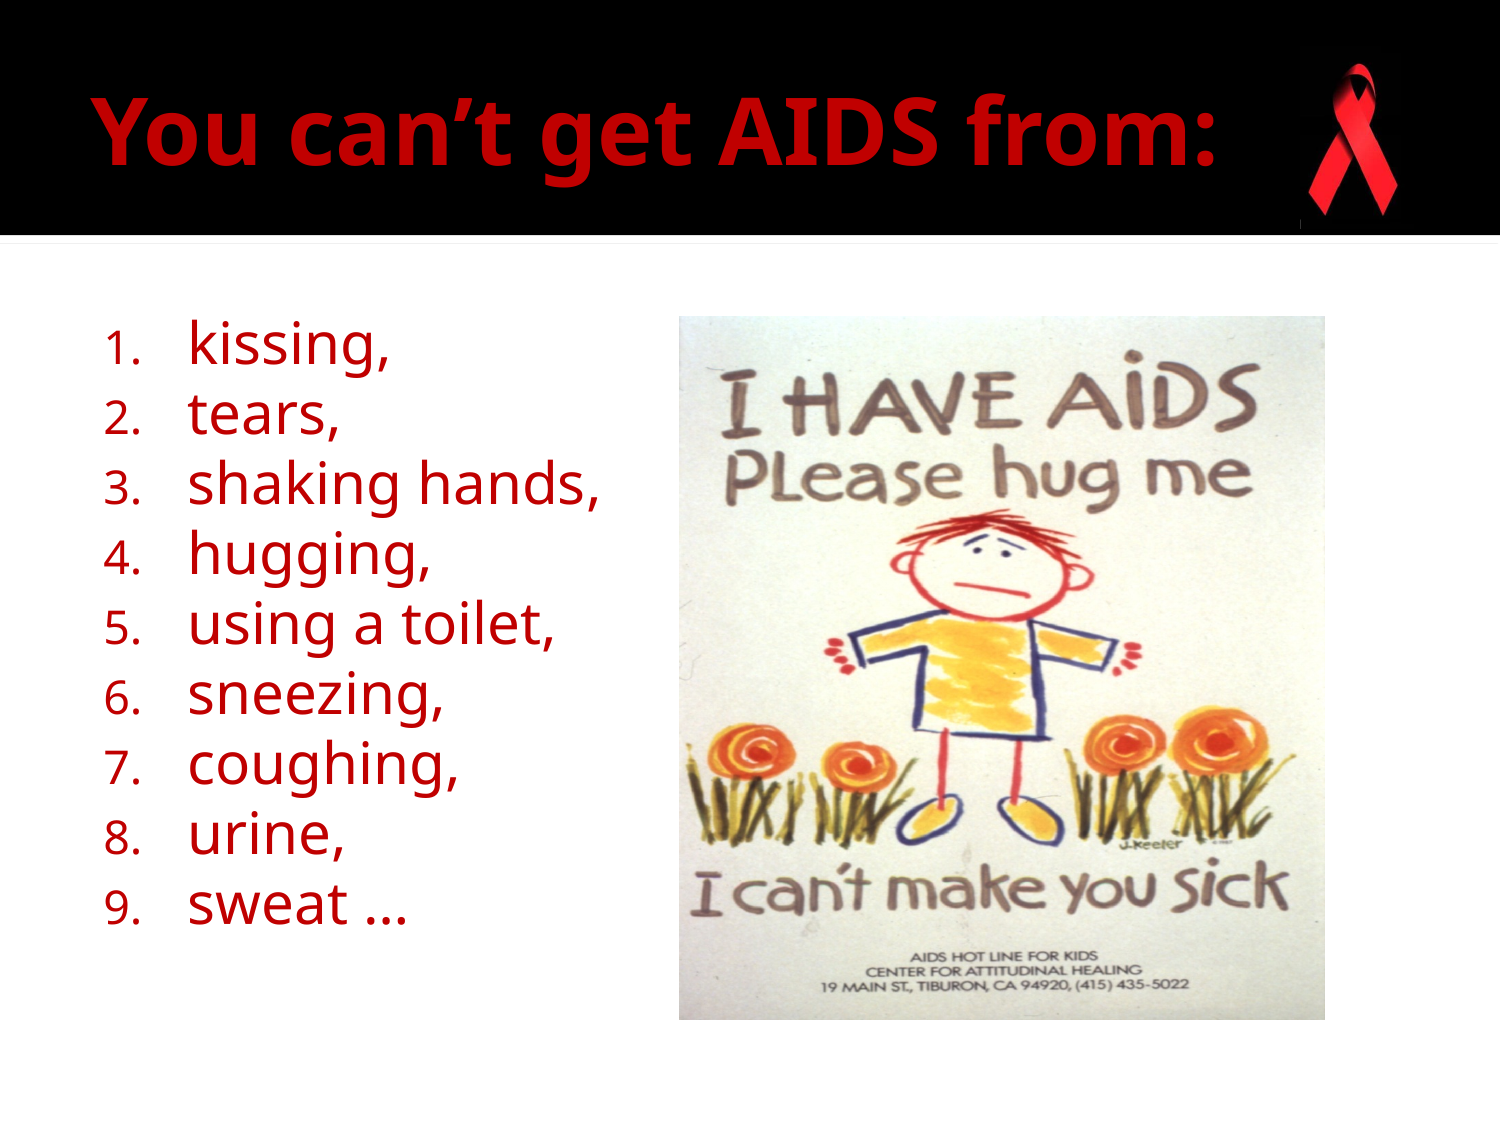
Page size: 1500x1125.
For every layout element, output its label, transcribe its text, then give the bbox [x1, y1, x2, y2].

picture [679, 316, 1325, 1020]
list kissing, tears, shaking hands, hugging, using a toilet, sneezing, coughing, urine, sweat … [75, 291, 1425, 1050]
picture [1300, 46, 1414, 229]
title You can’t get AIDS from: [75, 25, 1425, 231]
